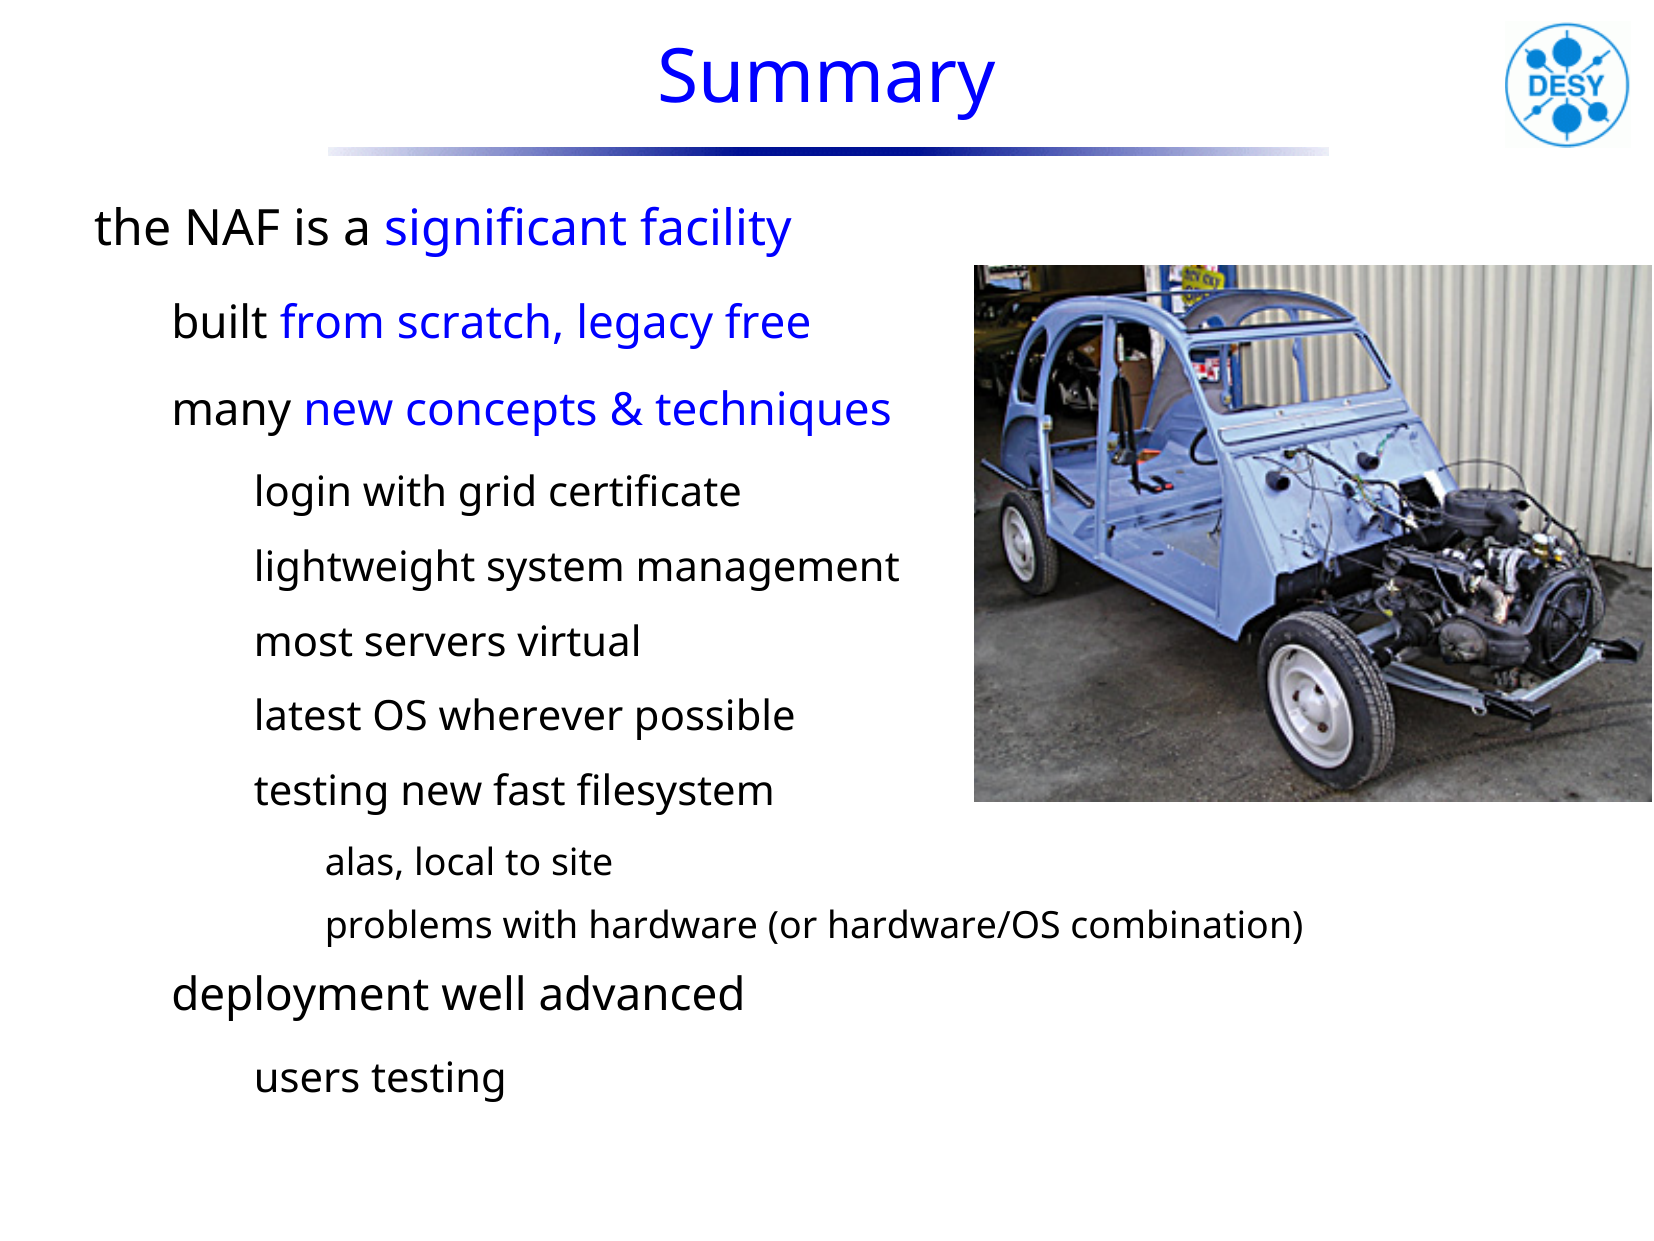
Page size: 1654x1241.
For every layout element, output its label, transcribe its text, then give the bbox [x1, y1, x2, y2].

picture [1505, 21, 1631, 148]
picture [328, 147, 1329, 156]
title Summary [147, 7, 1506, 141]
picture [974, 265, 1652, 802]
list the NAF is a significant facility built from scratch, legacy free many new concepts & techniques login with grid certificate lightweight system management most servers virtual latest OS wherever possible testing new fast filesystem alas, local to site problems with hardware (or hardware/OS combination) deployment well advanced users testing [76, 191, 1565, 1152]
